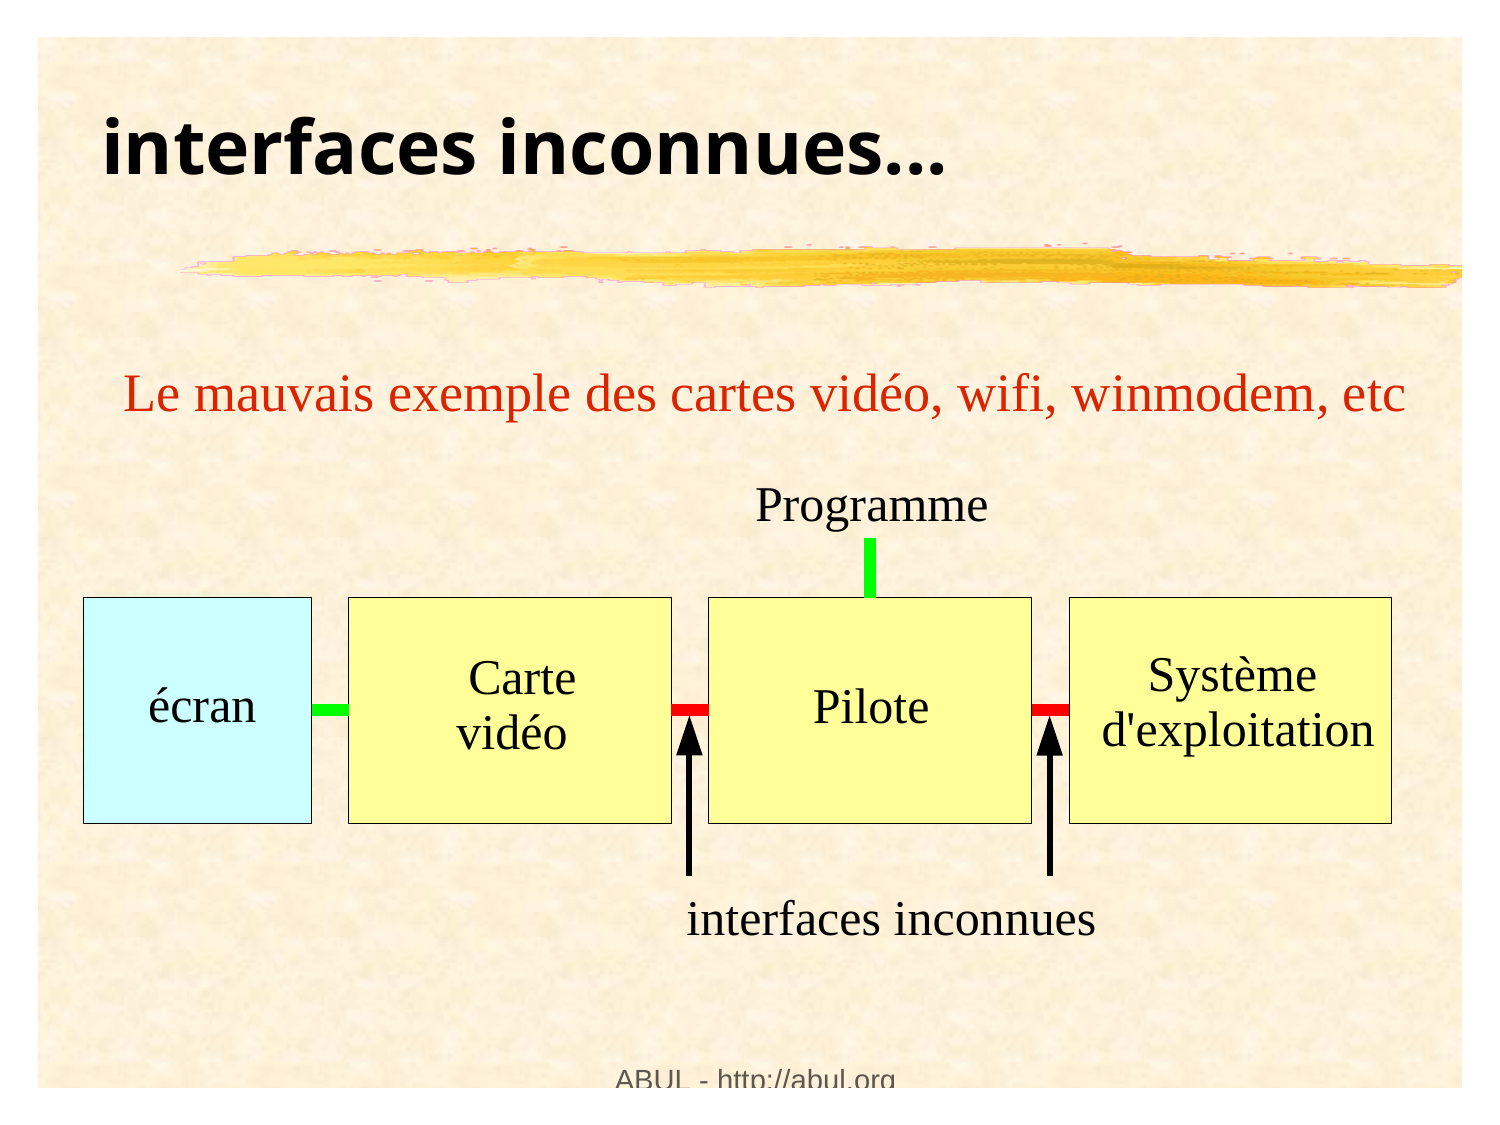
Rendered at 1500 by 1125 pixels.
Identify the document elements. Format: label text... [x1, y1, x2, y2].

text_box [1069, 597, 1392, 824]
text_box Le mauvais exemple des cartes vidéo, wifi, winmodem, etc [111, 363, 1439, 429]
text_box [348, 597, 672, 824]
picture [722, 1076, 729, 1088]
picture [639, 1072, 648, 1078]
picture [620, 1073, 627, 1082]
picture [794, 1082, 801, 1088]
text_box interfaces inconnues [674, 890, 1201, 952]
picture [858, 1076, 866, 1088]
text_box Pilote [801, 678, 966, 740]
picture [883, 1076, 891, 1088]
picture [811, 1076, 818, 1088]
text_box Carte vidéo [456, 649, 635, 771]
text_box [83, 597, 312, 824]
picture [754, 1076, 761, 1088]
picture [738, 1076, 743, 1088]
text_box Système d'exploitation [1089, 646, 1376, 788]
title interfaces inconnues... [101, 39, 1312, 253]
text_box Programme [661, 477, 1071, 538]
text_box [708, 597, 1032, 824]
picture [37, 37, 1463, 1088]
picture [639, 1081, 649, 1088]
text_box écran [136, 678, 258, 739]
picture [618, 1084, 630, 1088]
